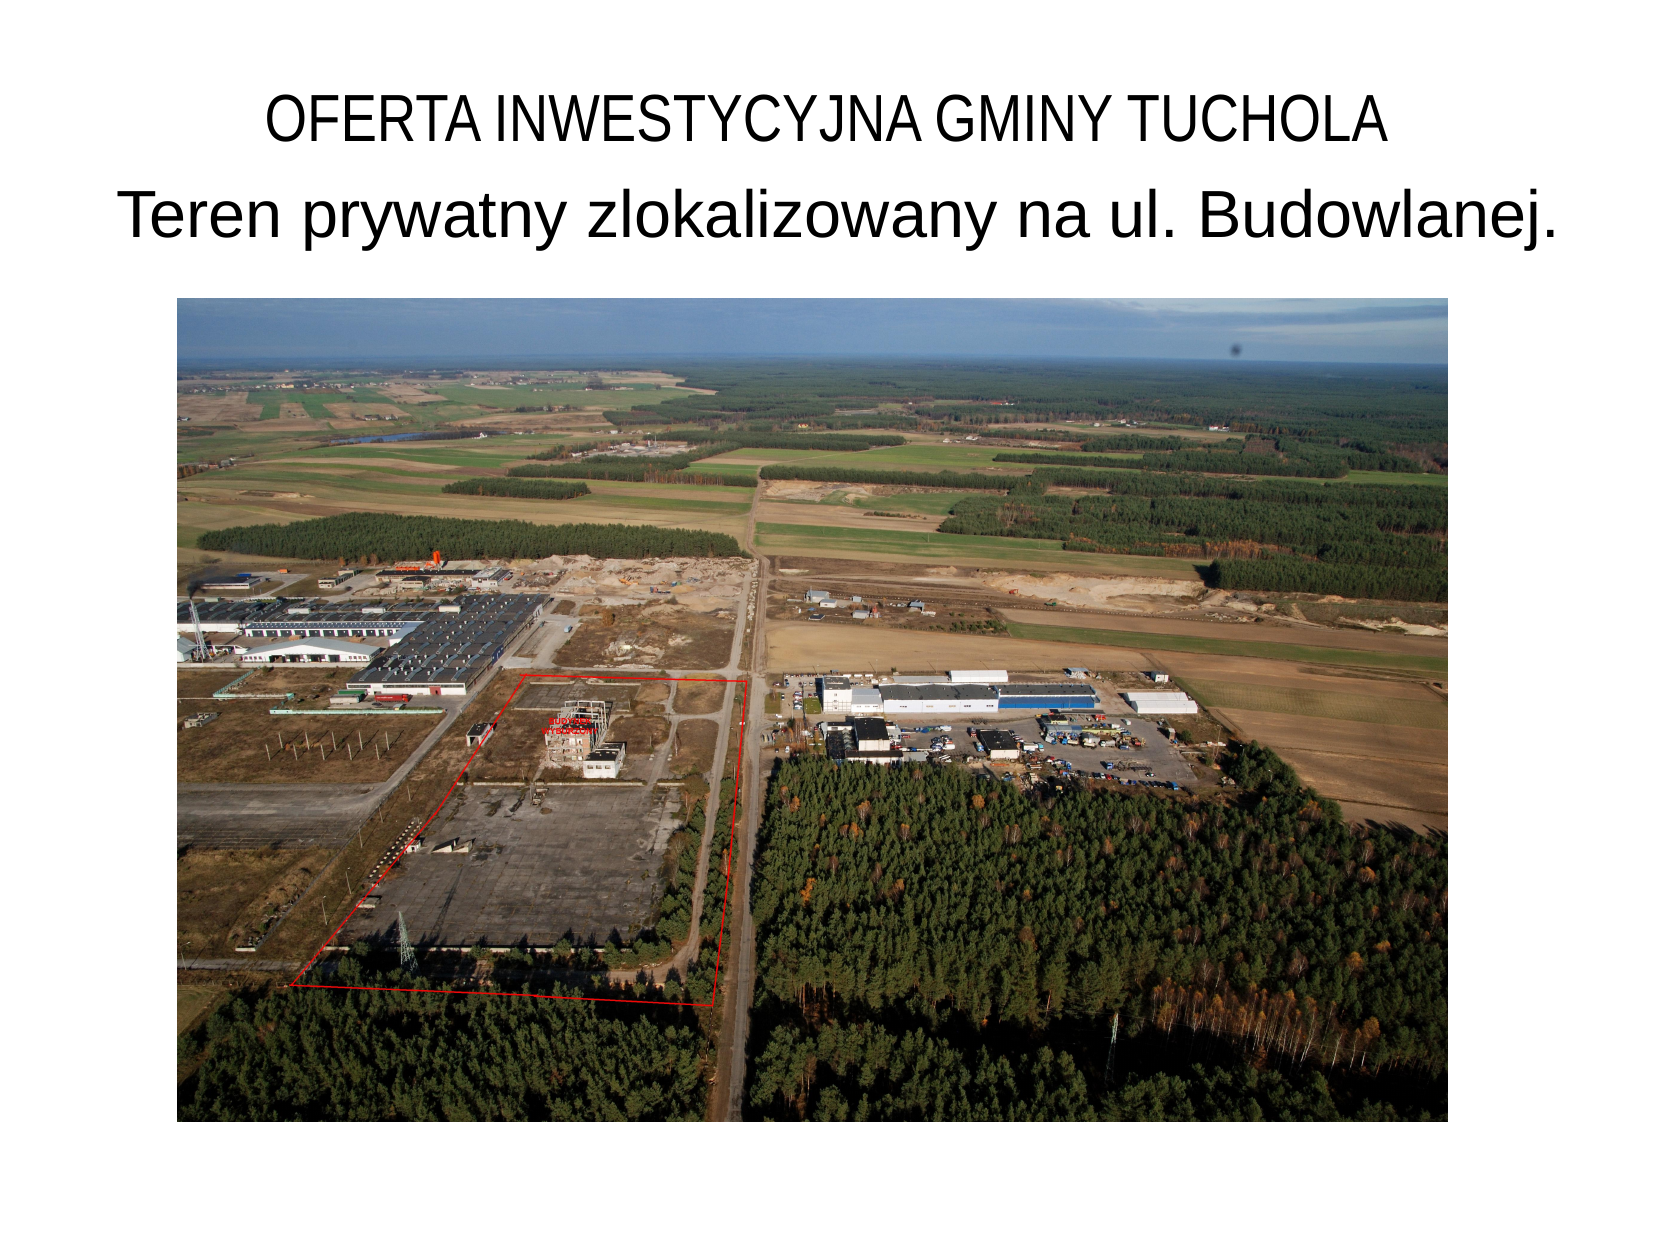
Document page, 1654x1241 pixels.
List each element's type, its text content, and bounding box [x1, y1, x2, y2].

text_box Teren prywatny zlokalizowany na ul. Budowlanej. [82, 177, 1595, 304]
title OFERTA INWESTYCYJNA GMINY TUCHOLA [82, 56, 1571, 177]
picture [177, 298, 1448, 1123]
